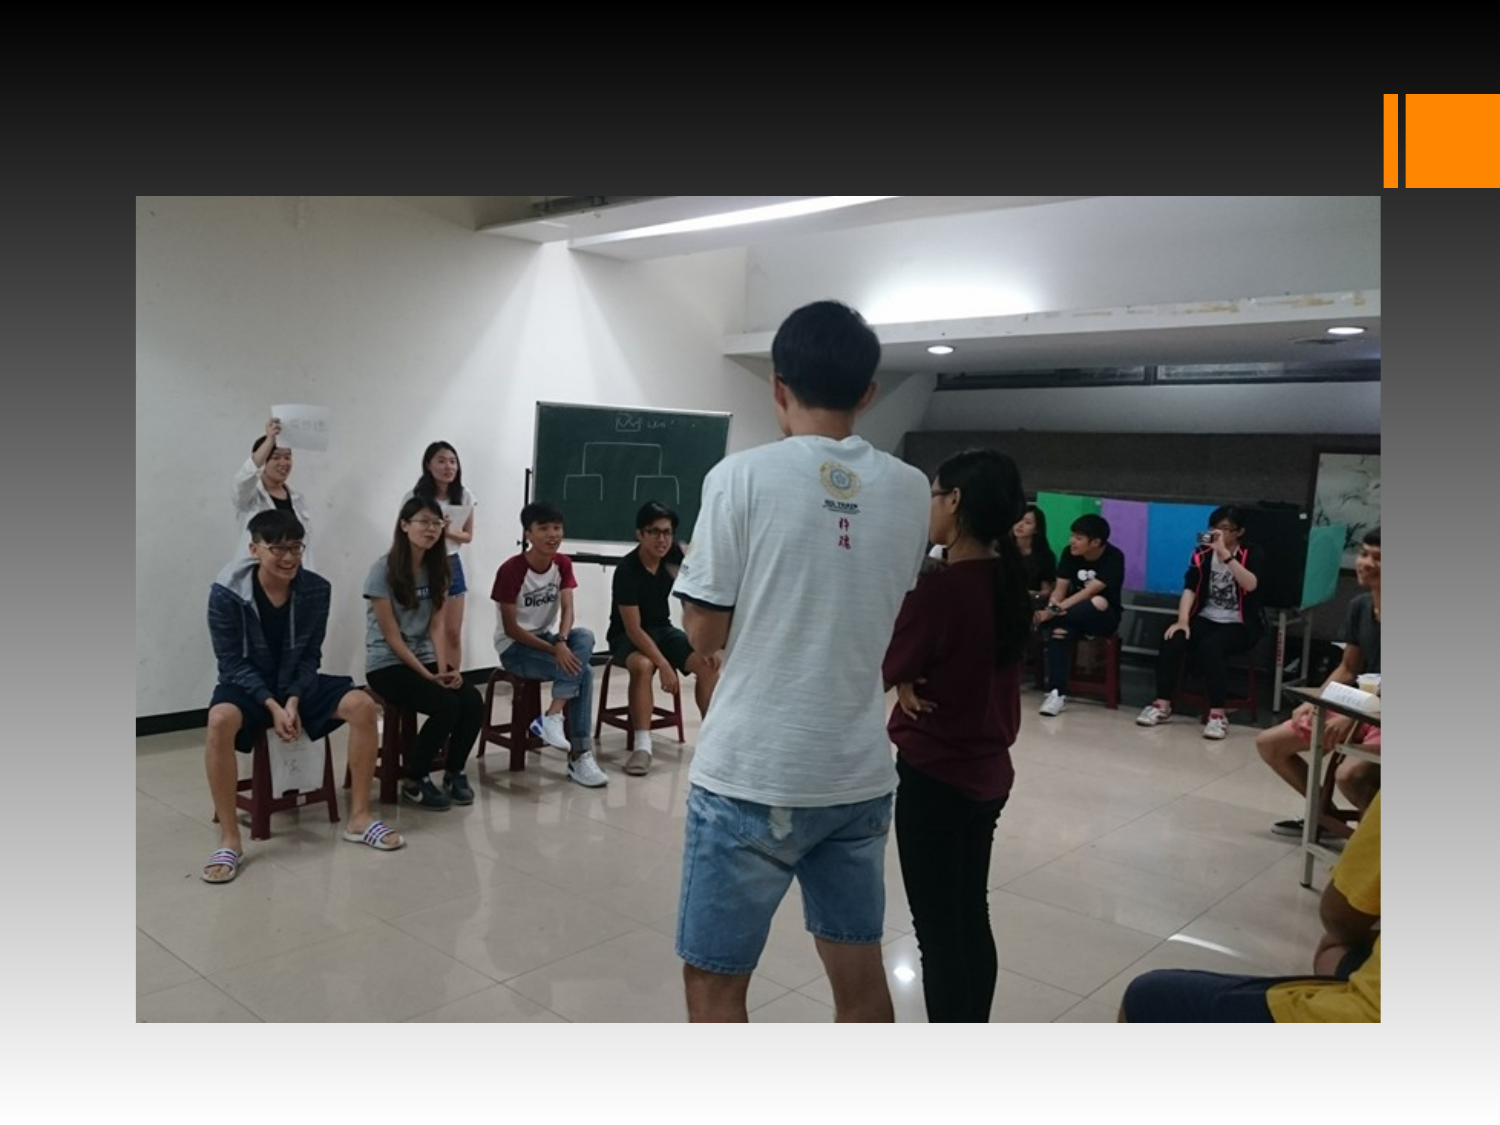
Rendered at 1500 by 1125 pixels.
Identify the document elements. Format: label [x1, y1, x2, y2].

picture [135, 196, 1381, 1024]
